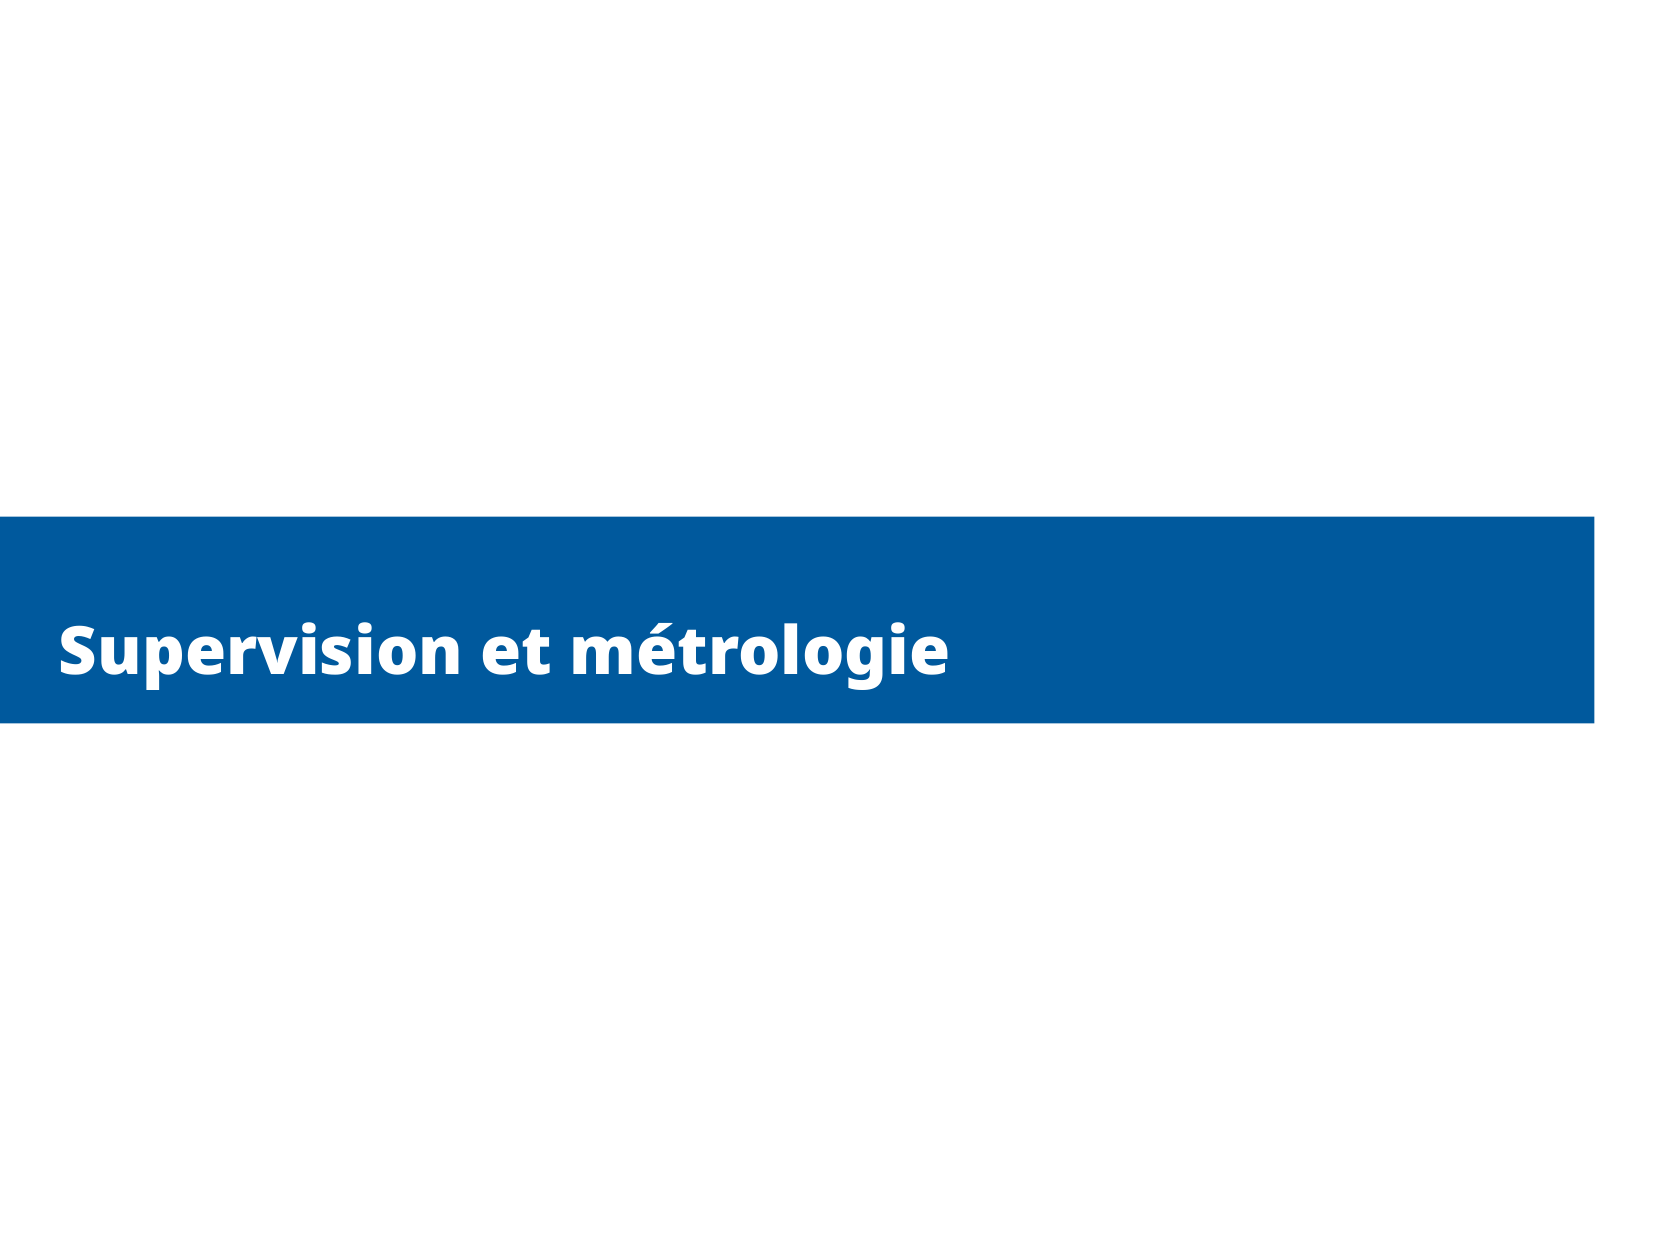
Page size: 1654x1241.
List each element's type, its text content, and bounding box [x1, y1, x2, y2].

title Supervision et métrologie [59, 546, 1595, 694]
